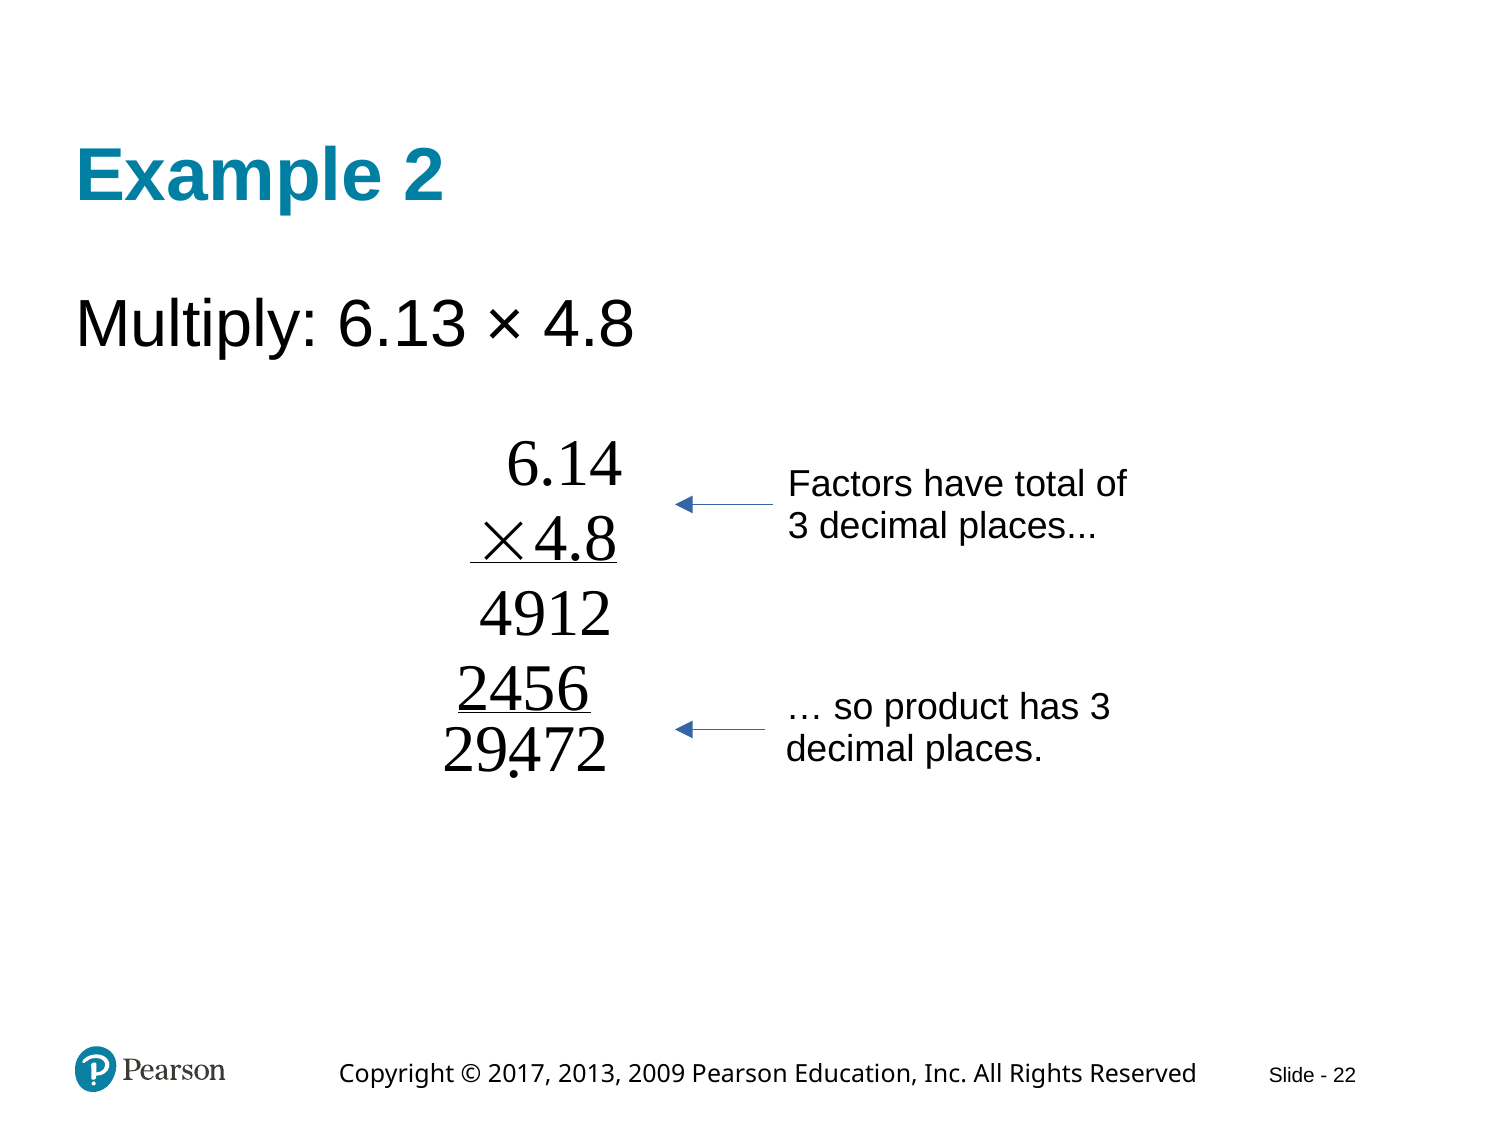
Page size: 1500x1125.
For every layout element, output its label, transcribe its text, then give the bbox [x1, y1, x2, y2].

title Example 2 [75, 35, 1425, 216]
text_box Factors have total of 3 decimal places... [773, 455, 1149, 568]
text_box … so product has 3 decimal places. [771, 678, 1147, 777]
chart [442, 426, 636, 792]
list Multiply: 6.13 × 4.8 [75, 280, 788, 368]
